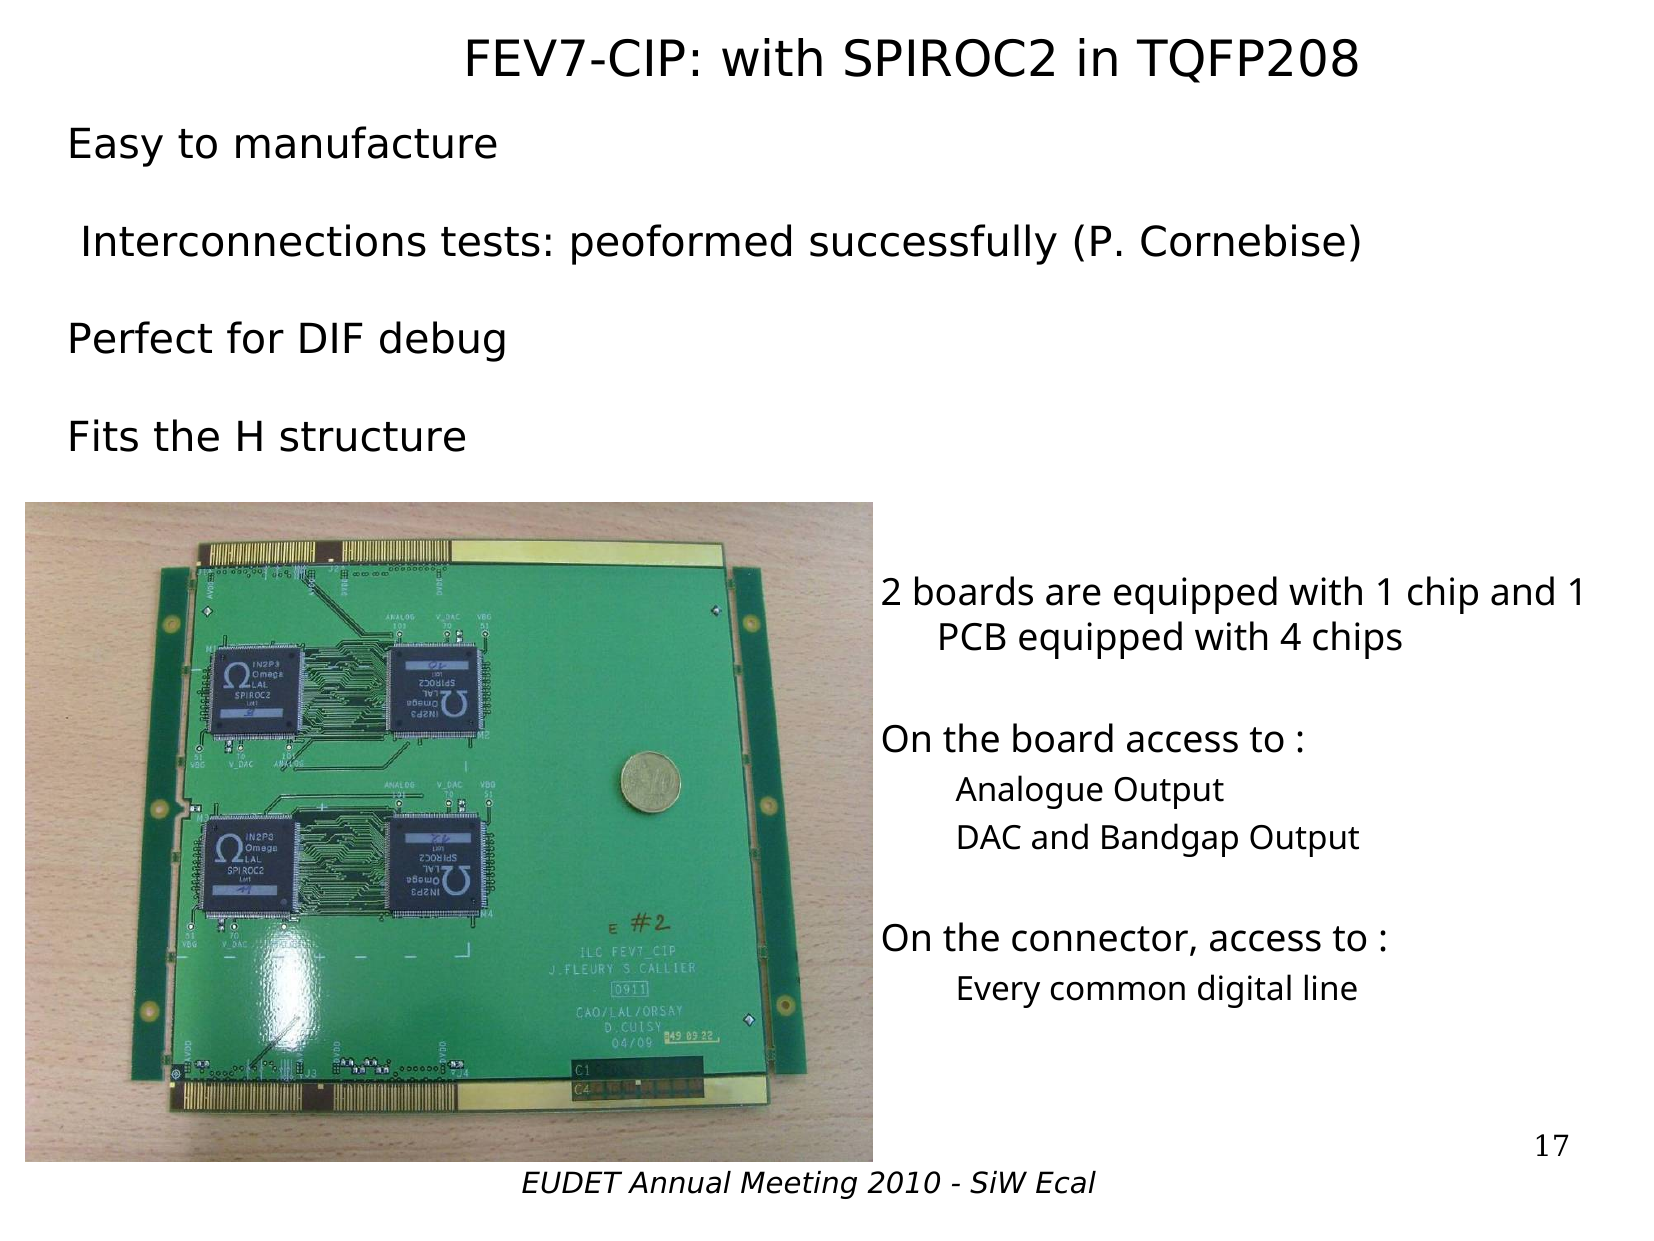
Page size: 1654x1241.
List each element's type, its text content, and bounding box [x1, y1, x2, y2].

text_box Easy to manufacture Interconnections tests: peoformed successfully (P. Cornebise) Perfect for DIF debug Fits the H structure [38, 112, 1477, 469]
title FEV7-CIP: with SPIROC2 in TQFP208 [277, 0, 1548, 119]
picture [25, 502, 865, 1162]
text_box 2 boards are equipped with 1 chip and 1 PCB equipped with 4 chips On the board access to : Analogue Output DAC and Bandgap Output On the connector, access to : Every common digital line [865, 125, 1641, 1193]
